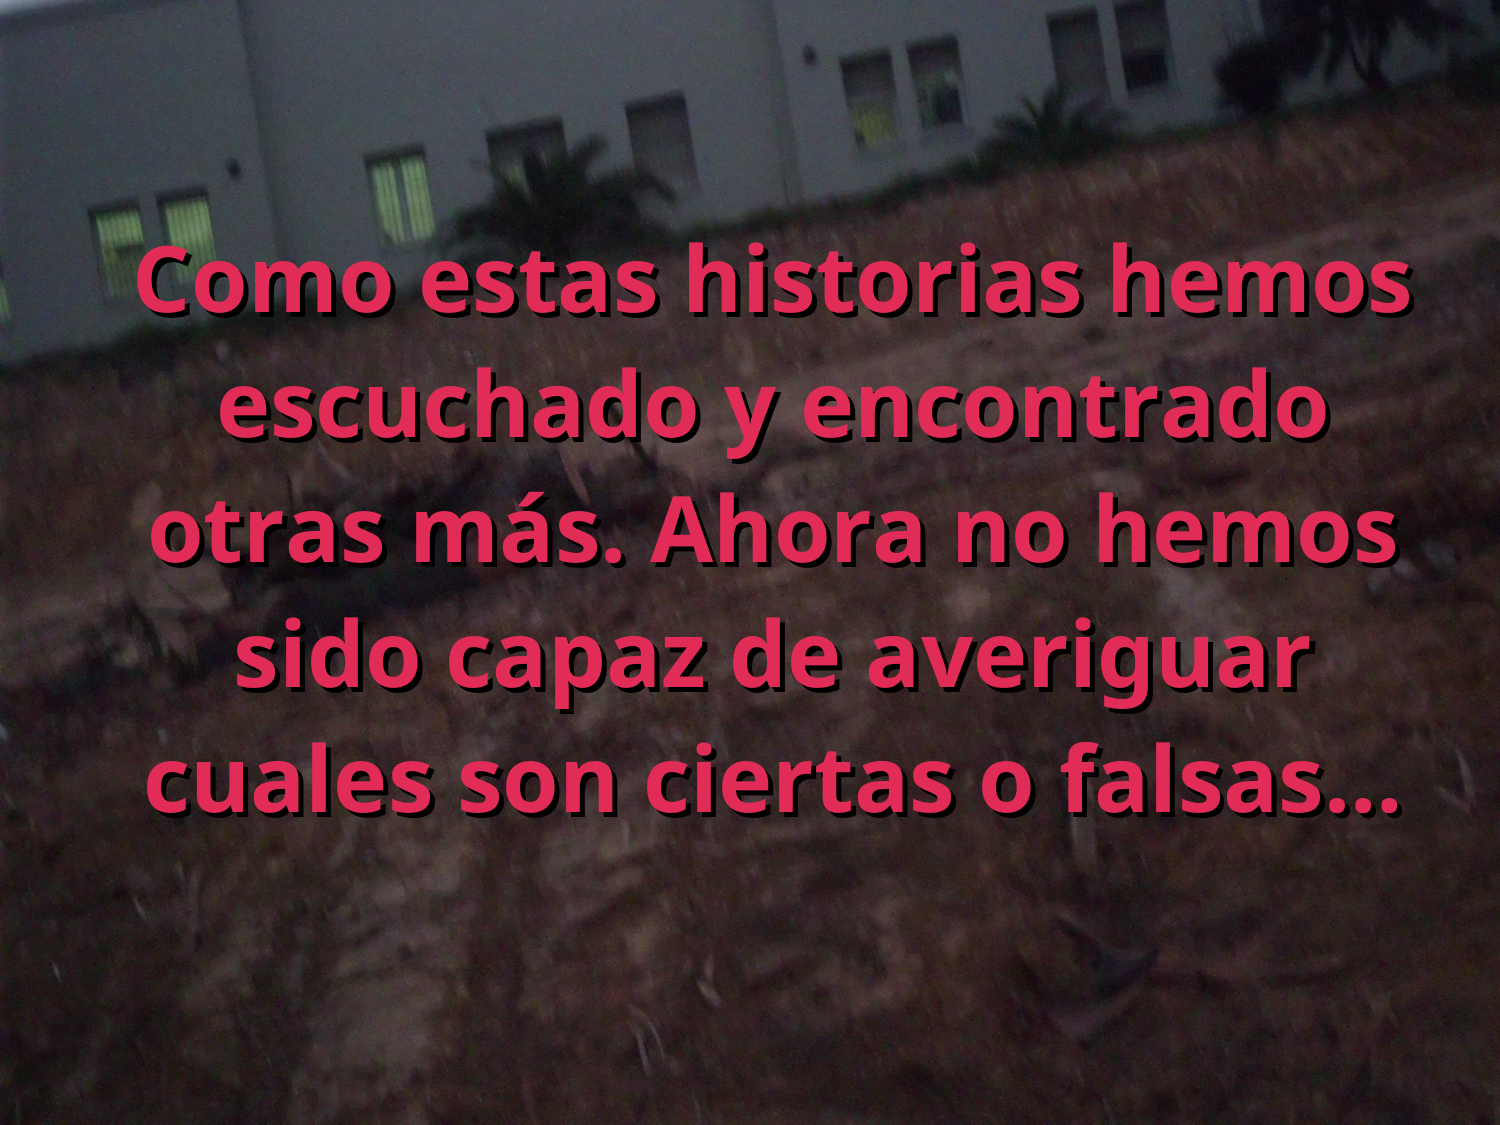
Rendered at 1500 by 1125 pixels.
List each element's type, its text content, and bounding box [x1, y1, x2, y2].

title Como estas historias hemos escuchado y encontrado otras más. Ahora no hemos sido capaz de averiguar cuales son ciertas o falsas… [76, 196, 1471, 858]
picture [0, 0, 1500, 1125]
